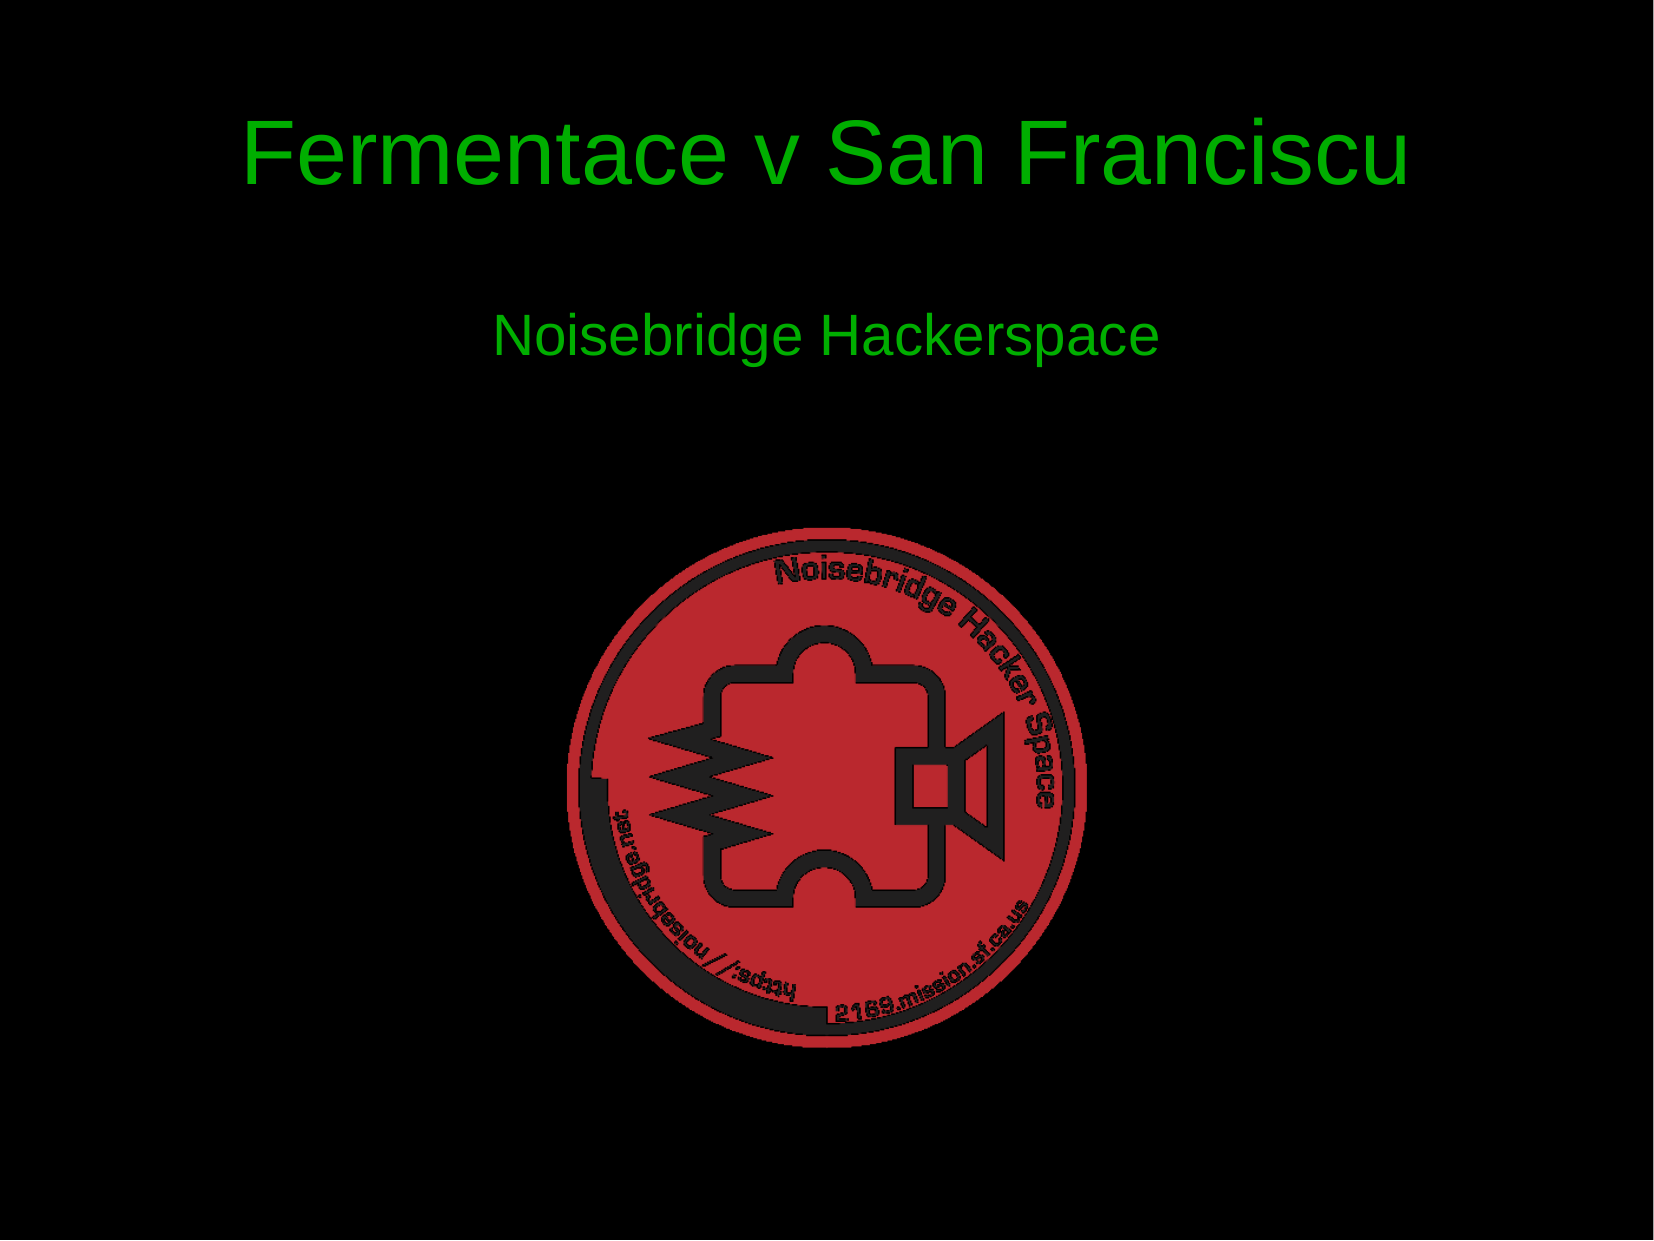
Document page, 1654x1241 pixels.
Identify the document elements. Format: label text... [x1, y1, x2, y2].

text_box Noisebridge Hackerspace [477, 295, 1177, 376]
title Fermentace v San Franciscu [82, 49, 1571, 257]
picture [561, 523, 1093, 1056]
